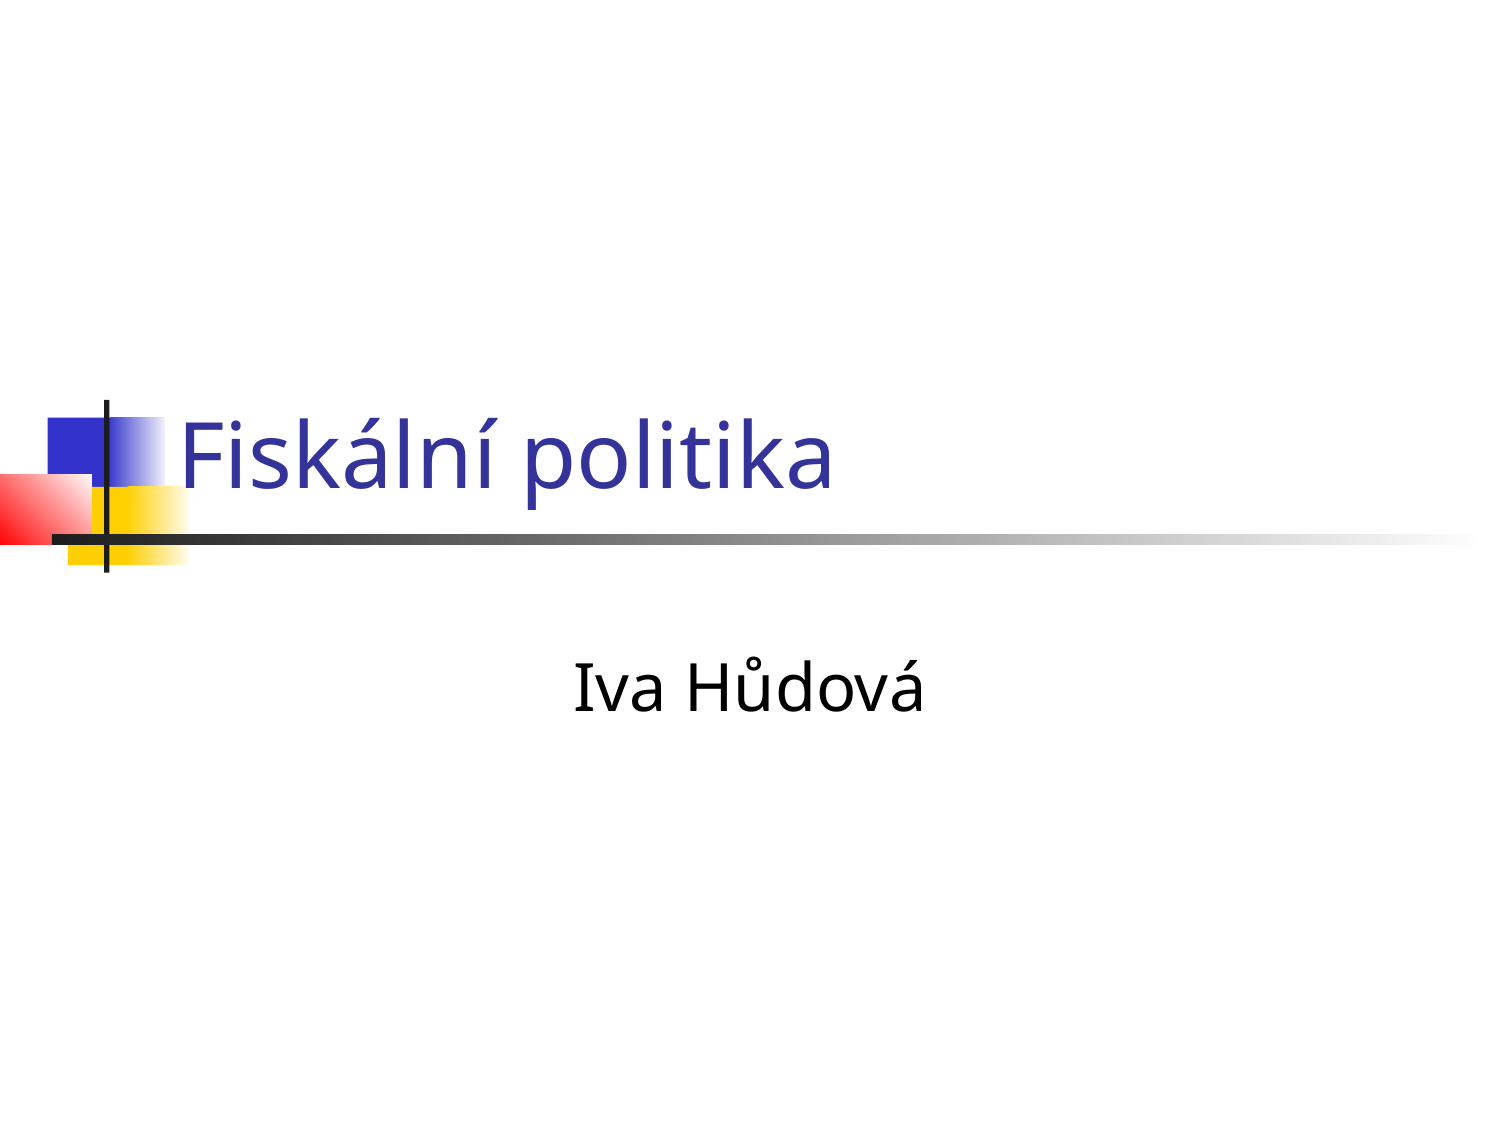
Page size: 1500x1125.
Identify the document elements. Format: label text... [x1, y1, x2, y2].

title Fiskální politika [162, 274, 1438, 515]
subtitle Iva Hůdová [225, 637, 1276, 926]
